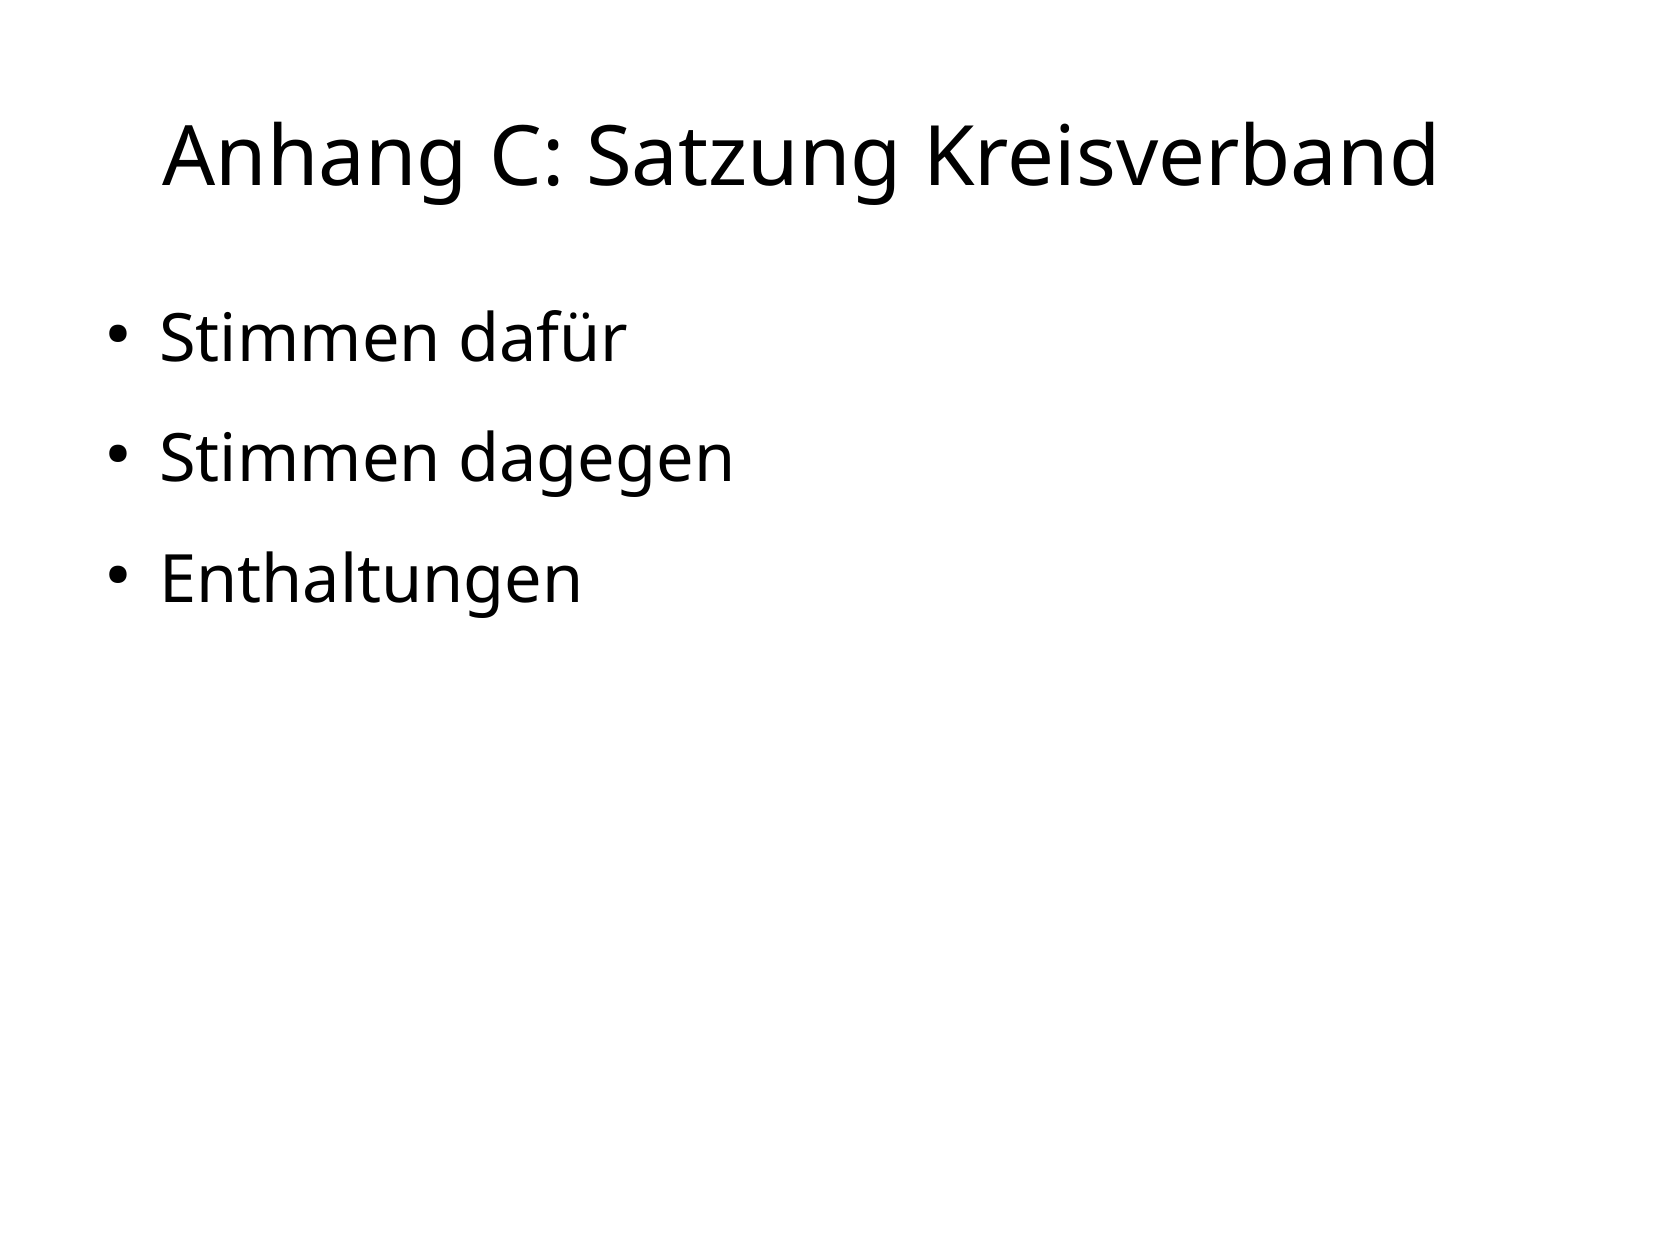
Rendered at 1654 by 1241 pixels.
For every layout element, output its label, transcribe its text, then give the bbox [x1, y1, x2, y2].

title Anhang C: Satzung Kreisverband [82, 56, 1571, 250]
list Stimmen dafür Stimmen dagegen Enthaltungen [88, 290, 1572, 1094]
